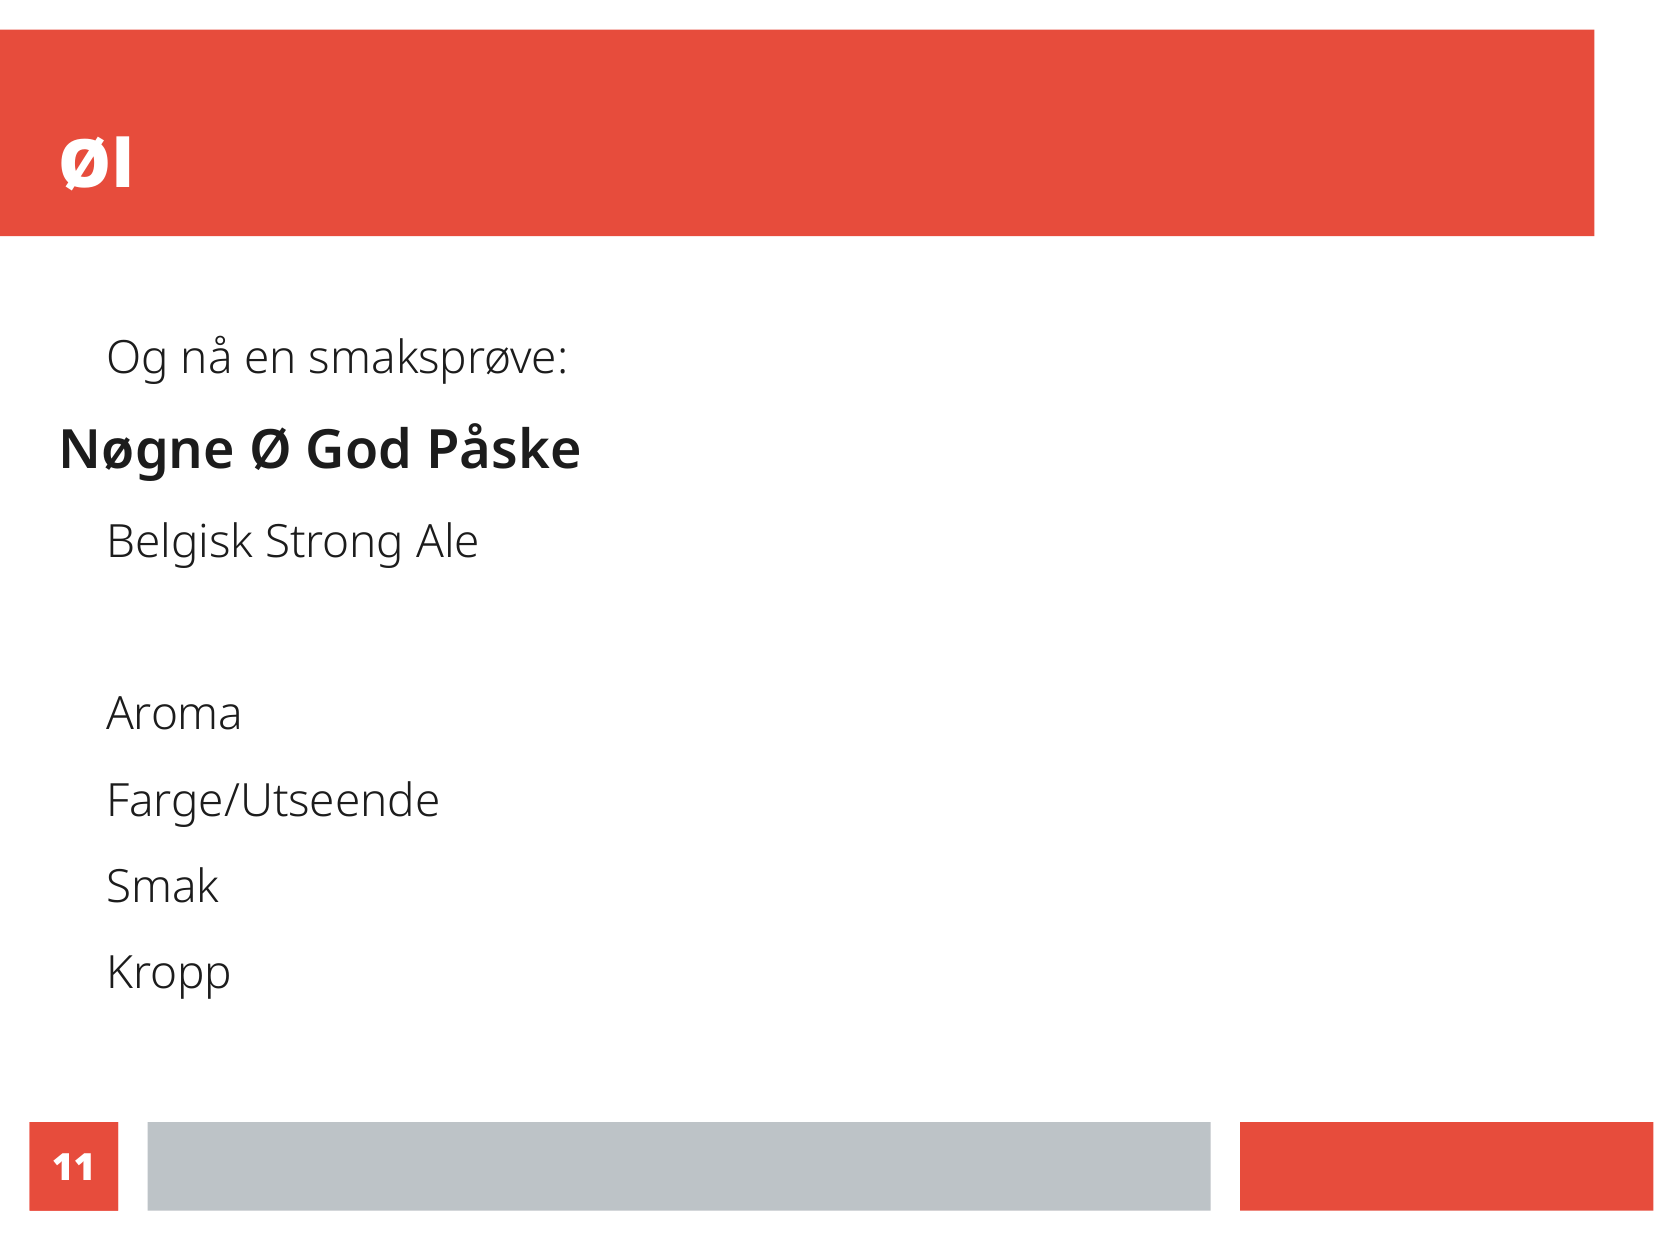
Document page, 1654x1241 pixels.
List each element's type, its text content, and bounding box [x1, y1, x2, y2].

title Øl [59, 59, 1595, 207]
list Og nå en smaksprøve: Nøgne Ø God Påske Belgisk Strong Ale Aroma Farge/Utseende Smak Kropp [59, 324, 1565, 1093]
